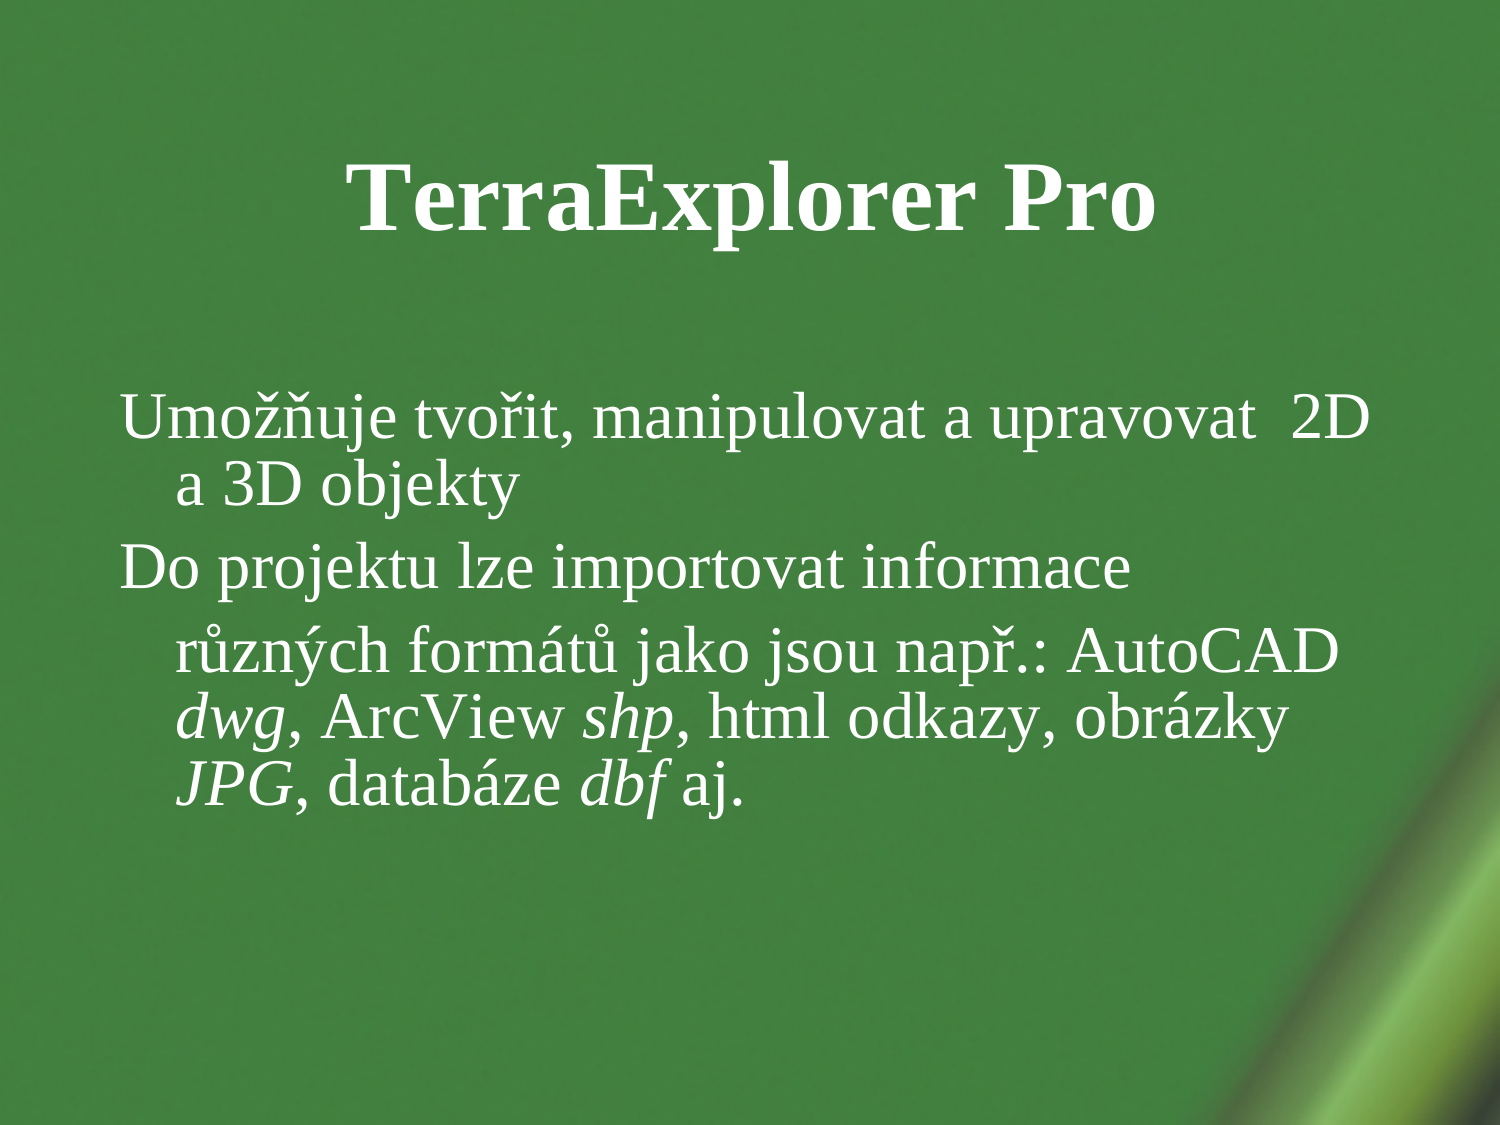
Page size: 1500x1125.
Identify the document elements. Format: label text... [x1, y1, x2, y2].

list Umožňuje tvořit, manipulovat a upravovat 2D a 3D objekty Do projektu lze importovat informace různých formátů jako jsou např.: AutoCAD dwg, ArcView shp, html odkazy, obrázky JPG, databáze dbf aj. [104, 378, 1418, 975]
picture [0, 0, 1500, 1125]
title TerraExplorer Pro [262, 124, 1243, 269]
